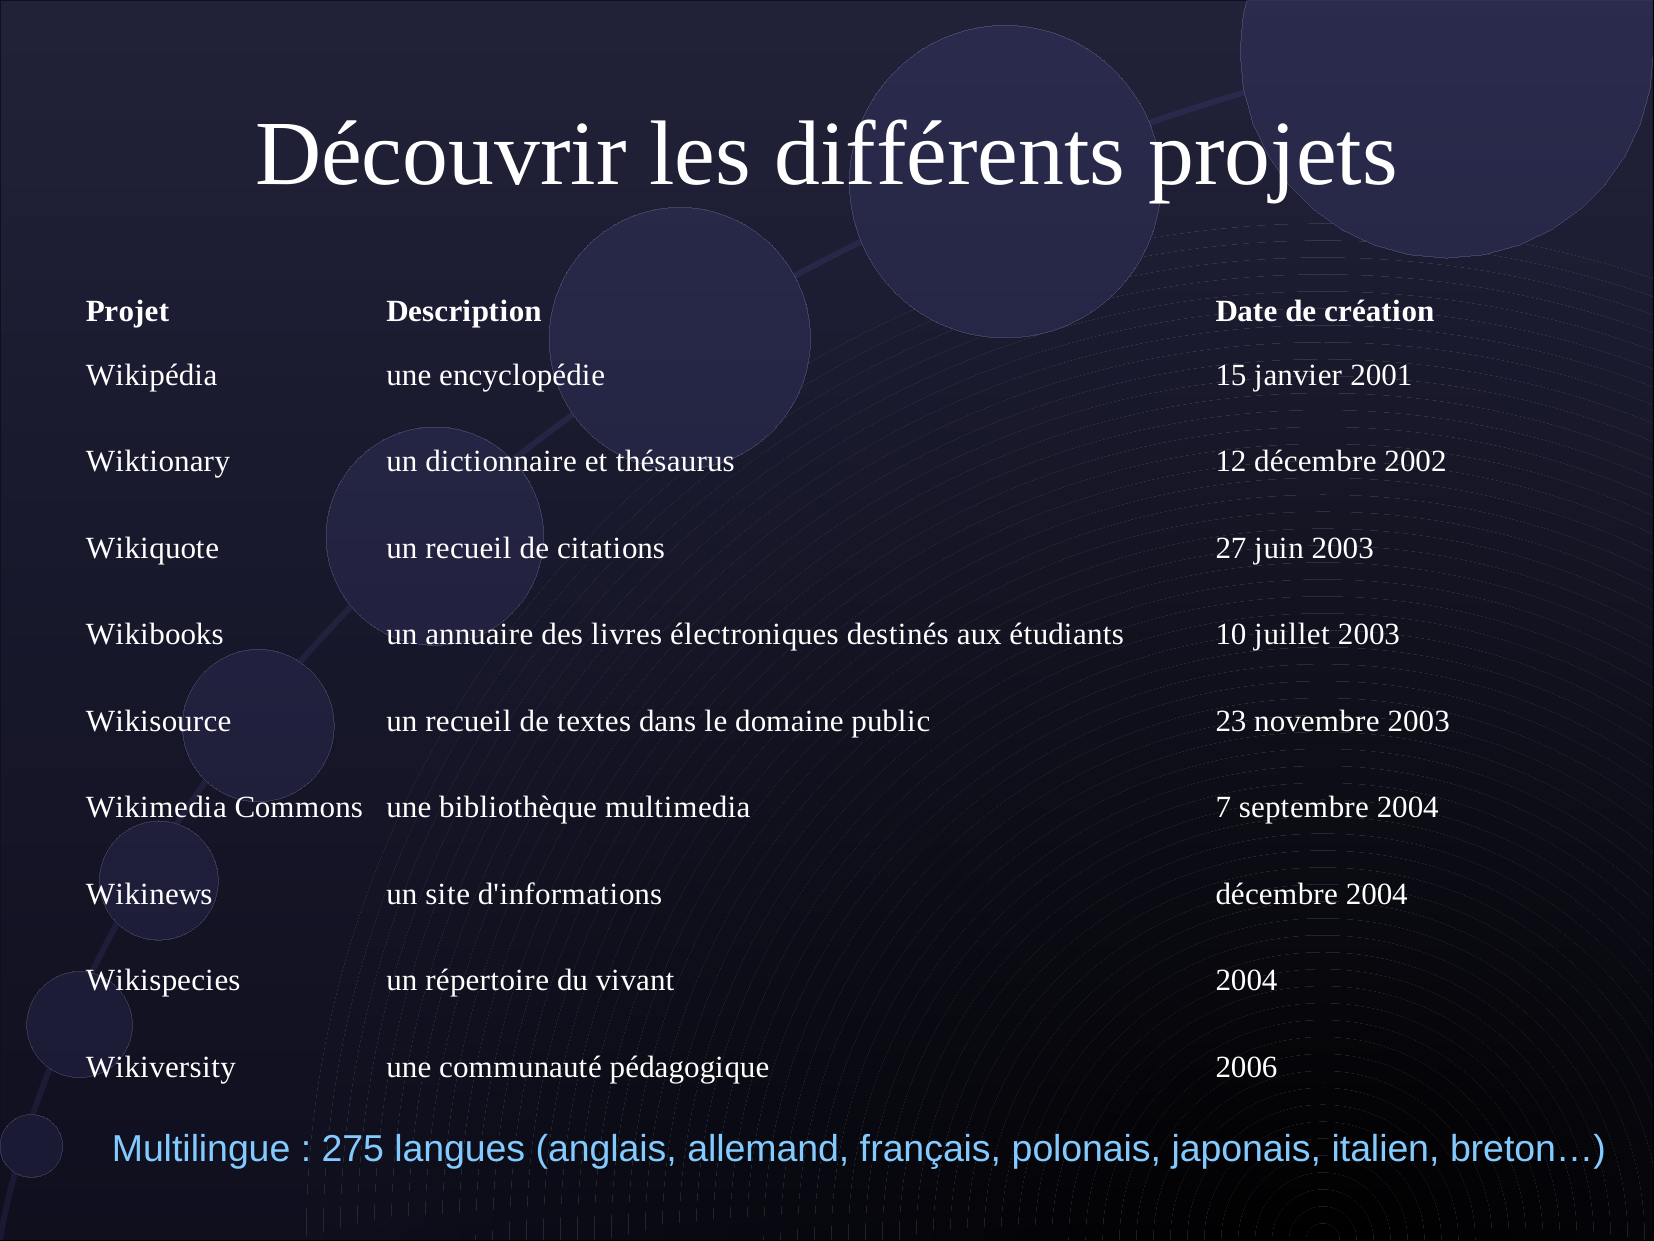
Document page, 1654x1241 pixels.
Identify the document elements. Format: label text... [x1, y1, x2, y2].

title Découvrir les différents projets [121, 49, 1534, 257]
chart [83, 290, 1623, 1172]
text_box Multilingue : 275 langues (anglais, allemand, français, polonais, japonais, italien, breton…) [135, 1104, 1583, 1193]
